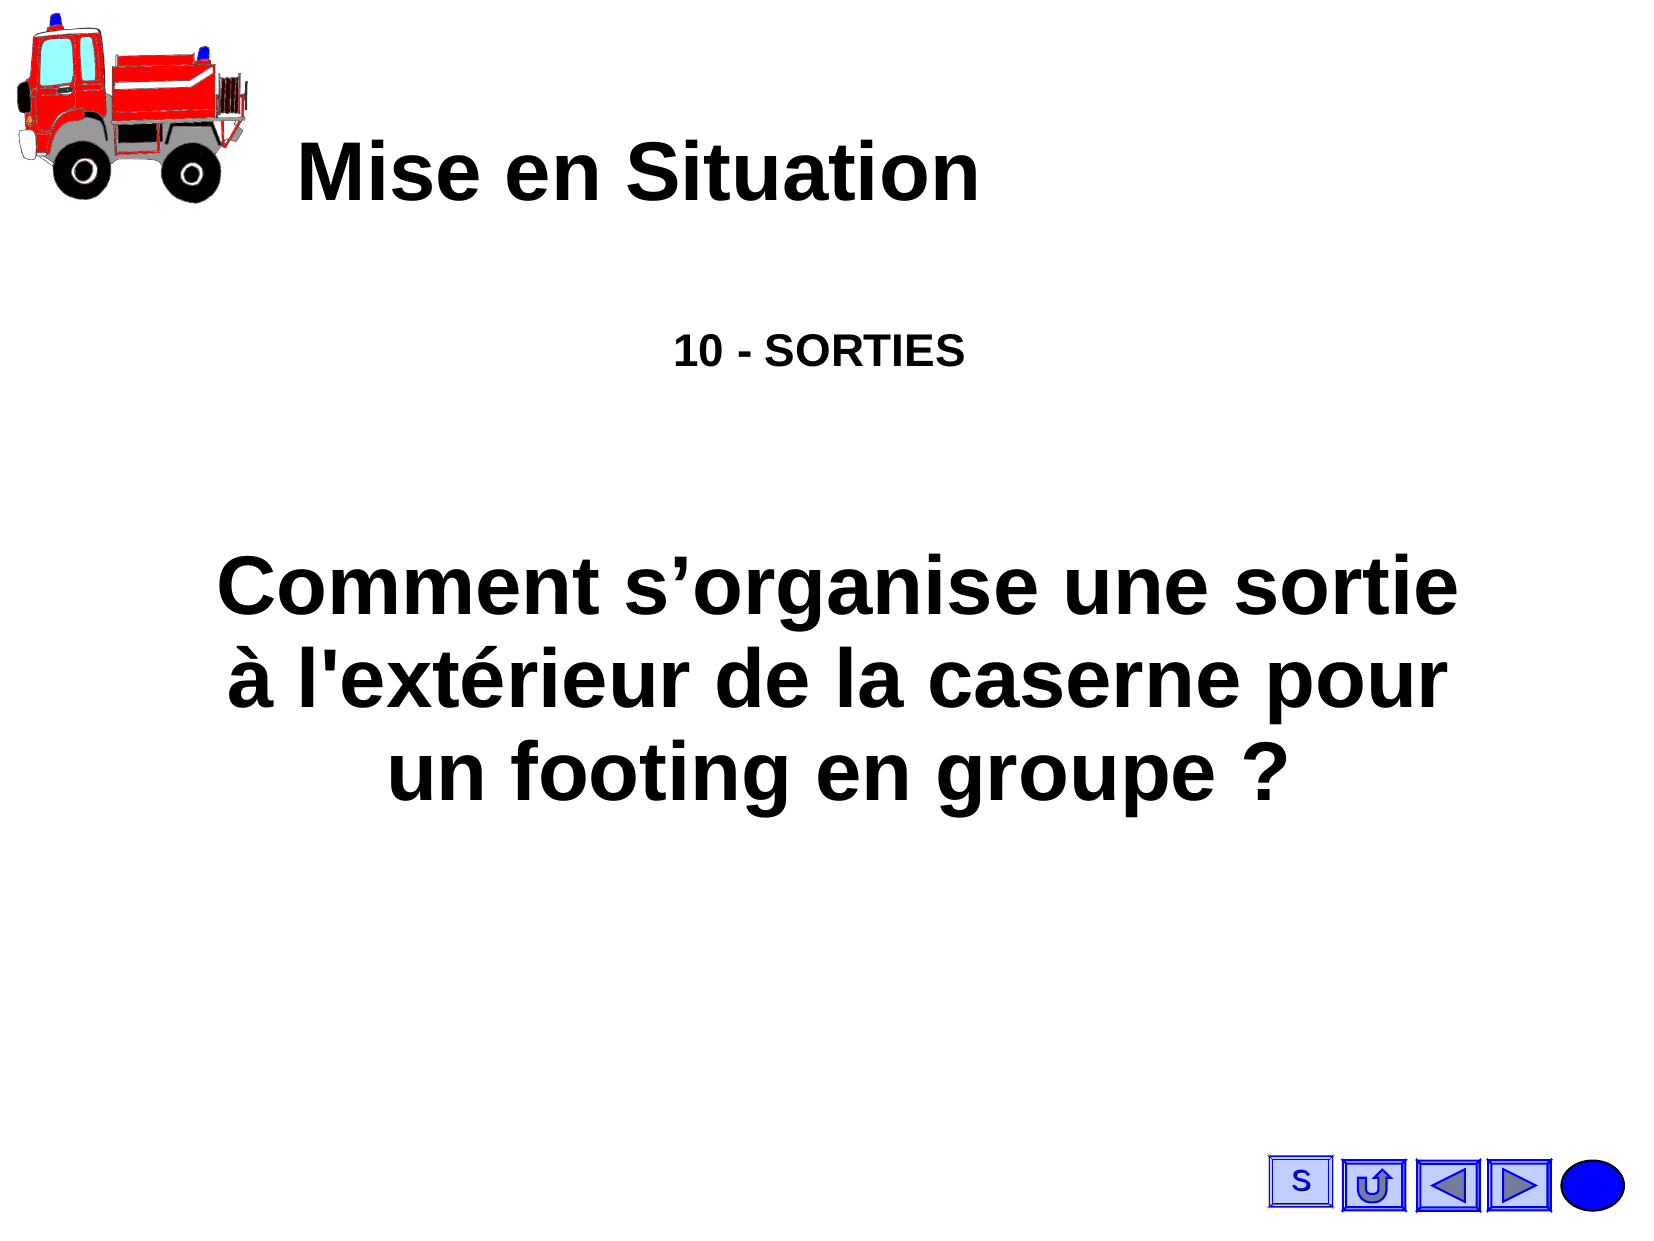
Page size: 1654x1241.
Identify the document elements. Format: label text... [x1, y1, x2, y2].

picture [8, 8, 257, 216]
list Comment s’organise une sortie à l'extérieur de la caserne pour un footing en groupe ? [201, 531, 1477, 974]
text_box Mise en Situation [281, 118, 1020, 227]
text_box [1561, 1160, 1625, 1211]
text_box 10 - SORTIES [673, 324, 1182, 384]
